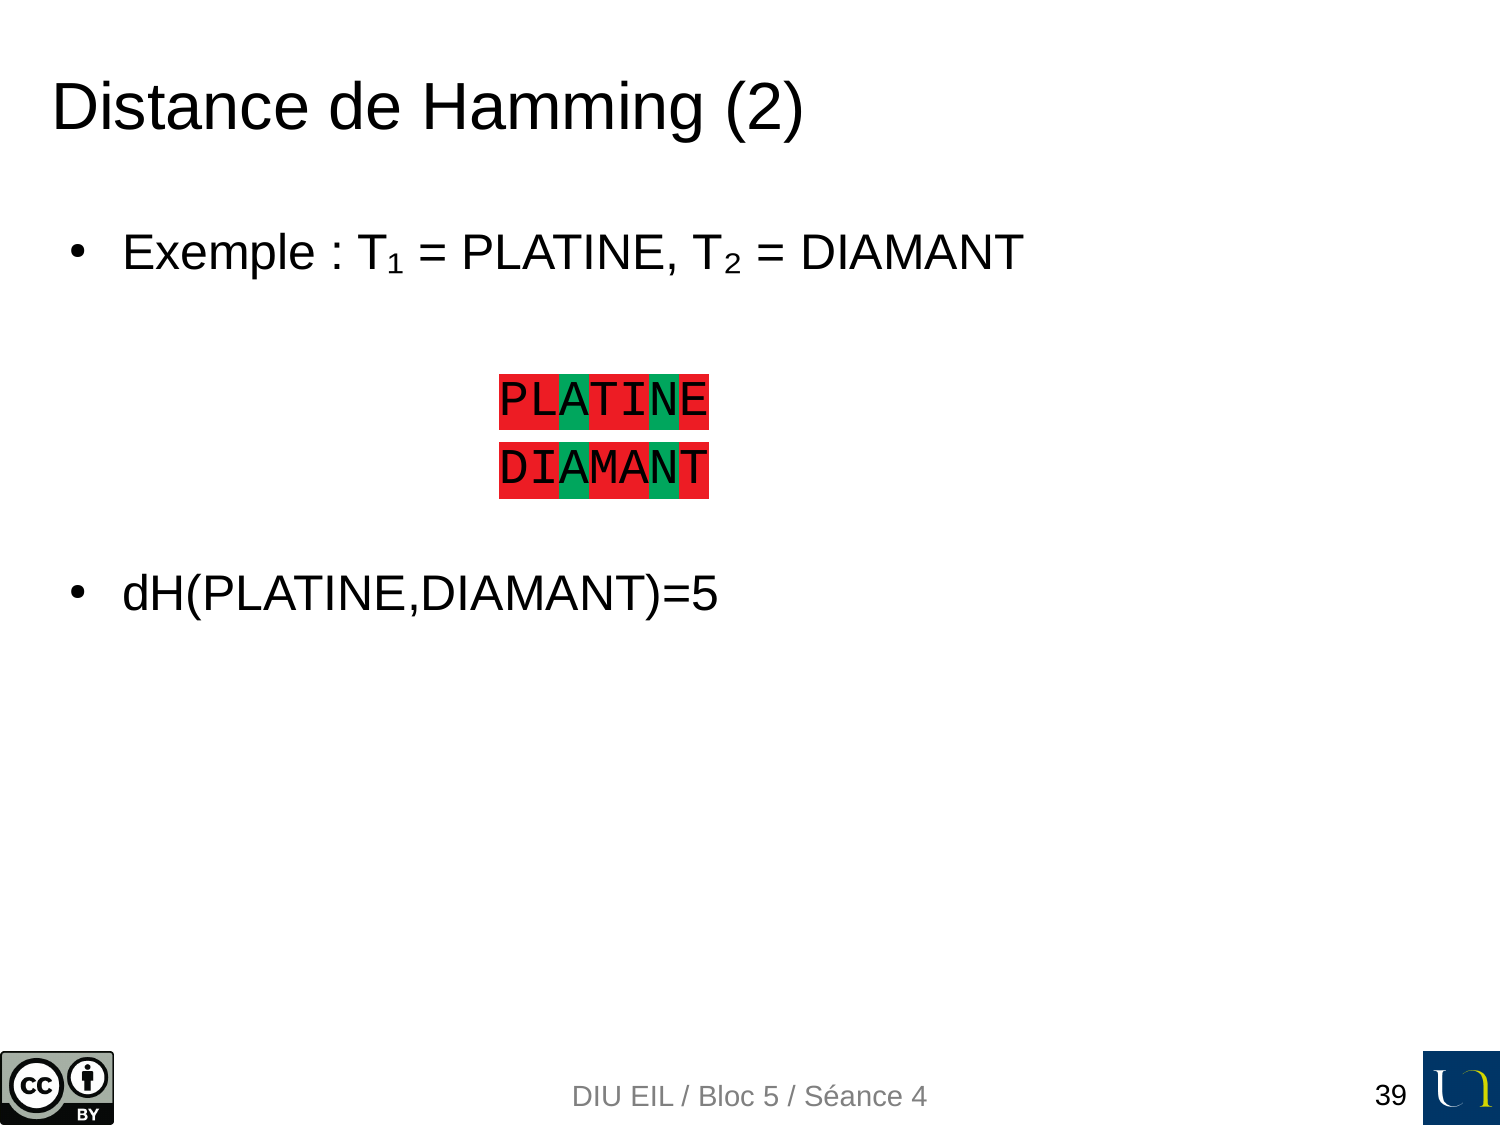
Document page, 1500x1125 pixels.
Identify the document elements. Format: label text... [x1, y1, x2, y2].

text_box PLATINE [484, 366, 745, 495]
title Distance de Hamming (2) [51, 44, 1449, 170]
picture [0, 1051, 114, 1125]
picture [1417, 1051, 1500, 1125]
list Exemple : T₁ = PLATINE, T₂ = DIAMANT dH(PLATINE,DIAMANT)=5 [51, 224, 1449, 1052]
text_box DIAMANT [484, 434, 724, 507]
